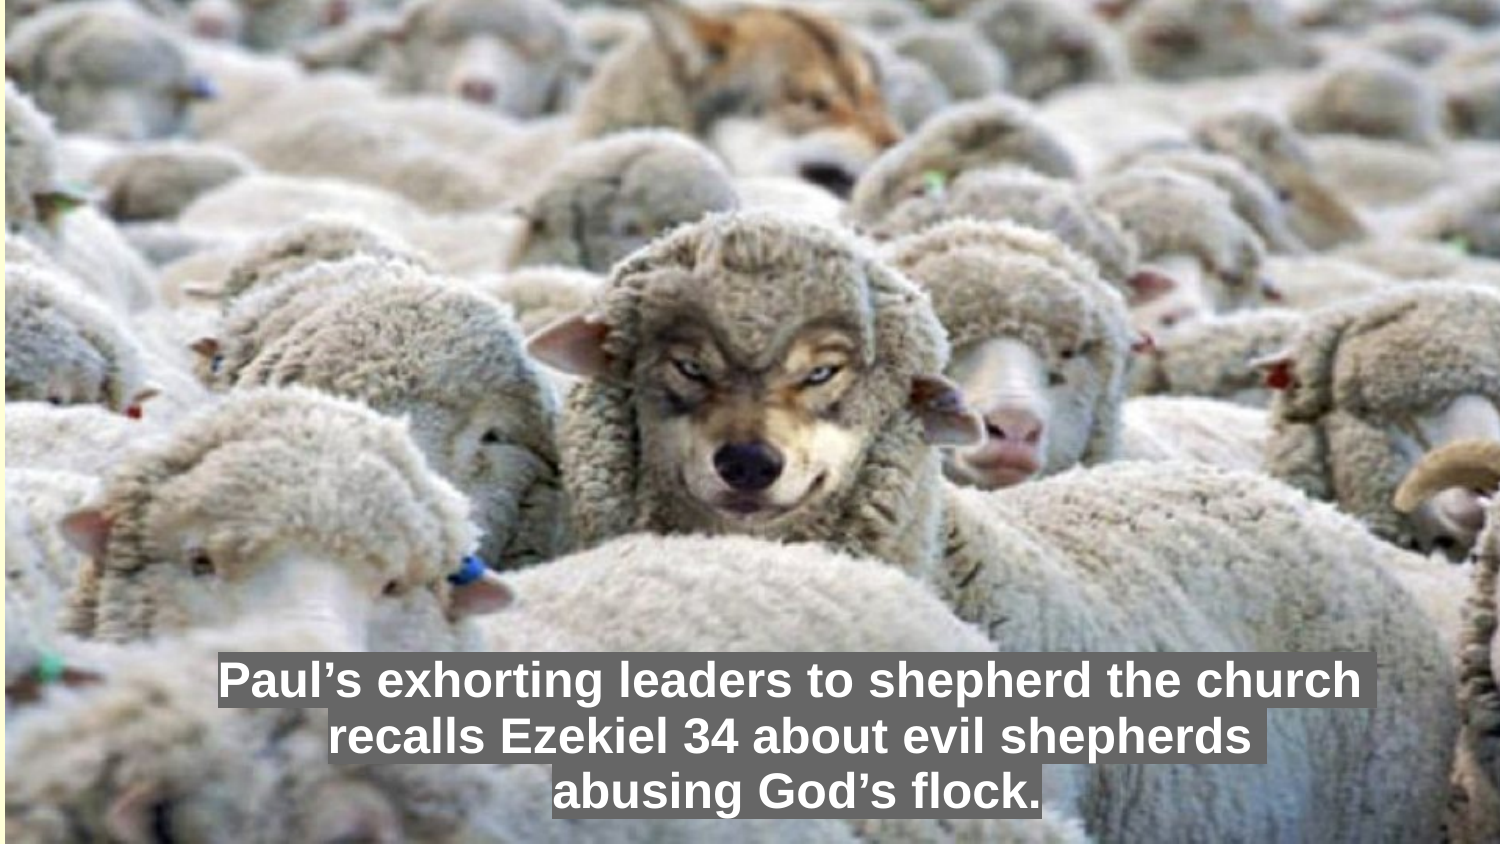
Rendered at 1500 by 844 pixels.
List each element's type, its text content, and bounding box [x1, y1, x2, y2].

picture [5, 0, 1500, 844]
text_box Paul’s exhorting leaders to shepherd the church recalls Ezekiel 34 about evil shepherds abusing God’s flock. [118, 644, 1477, 827]
